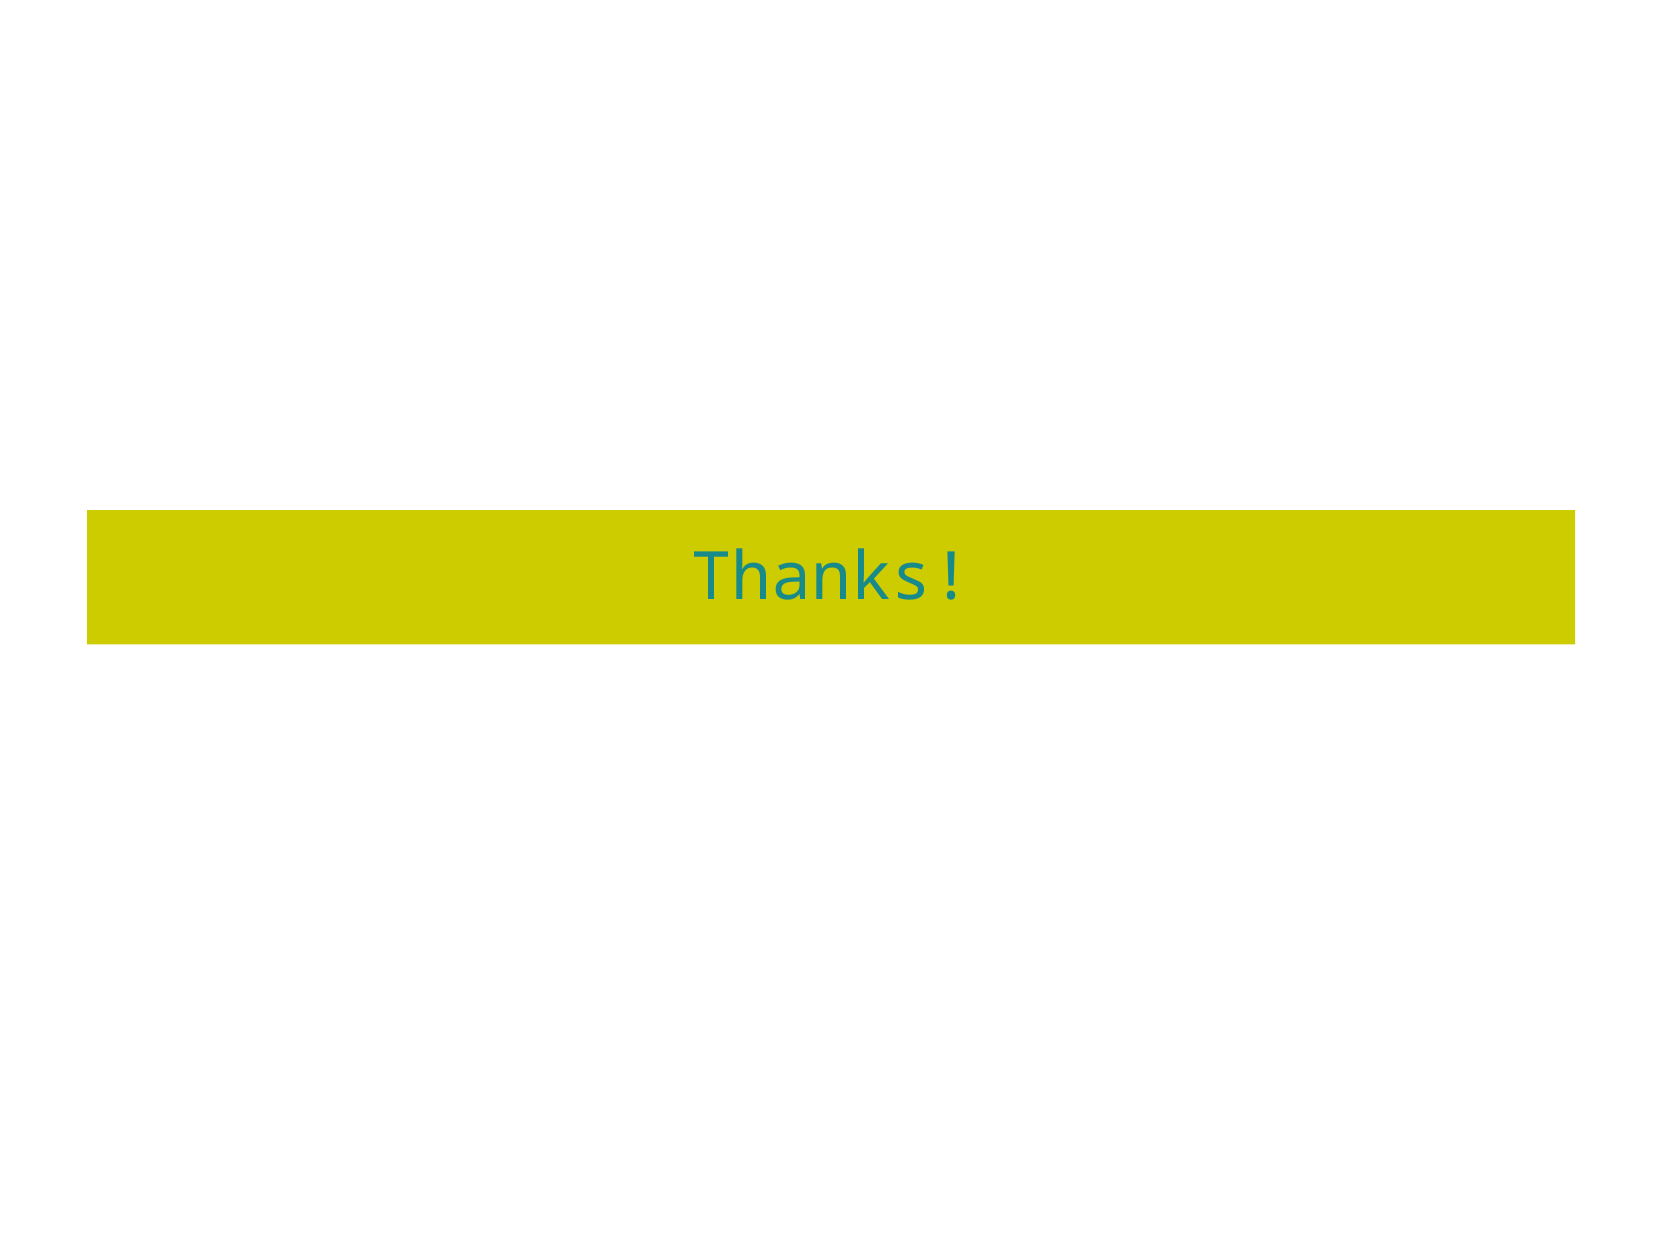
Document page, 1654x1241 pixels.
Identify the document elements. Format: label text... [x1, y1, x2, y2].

subtitle Thanks! [87, 510, 1576, 645]
